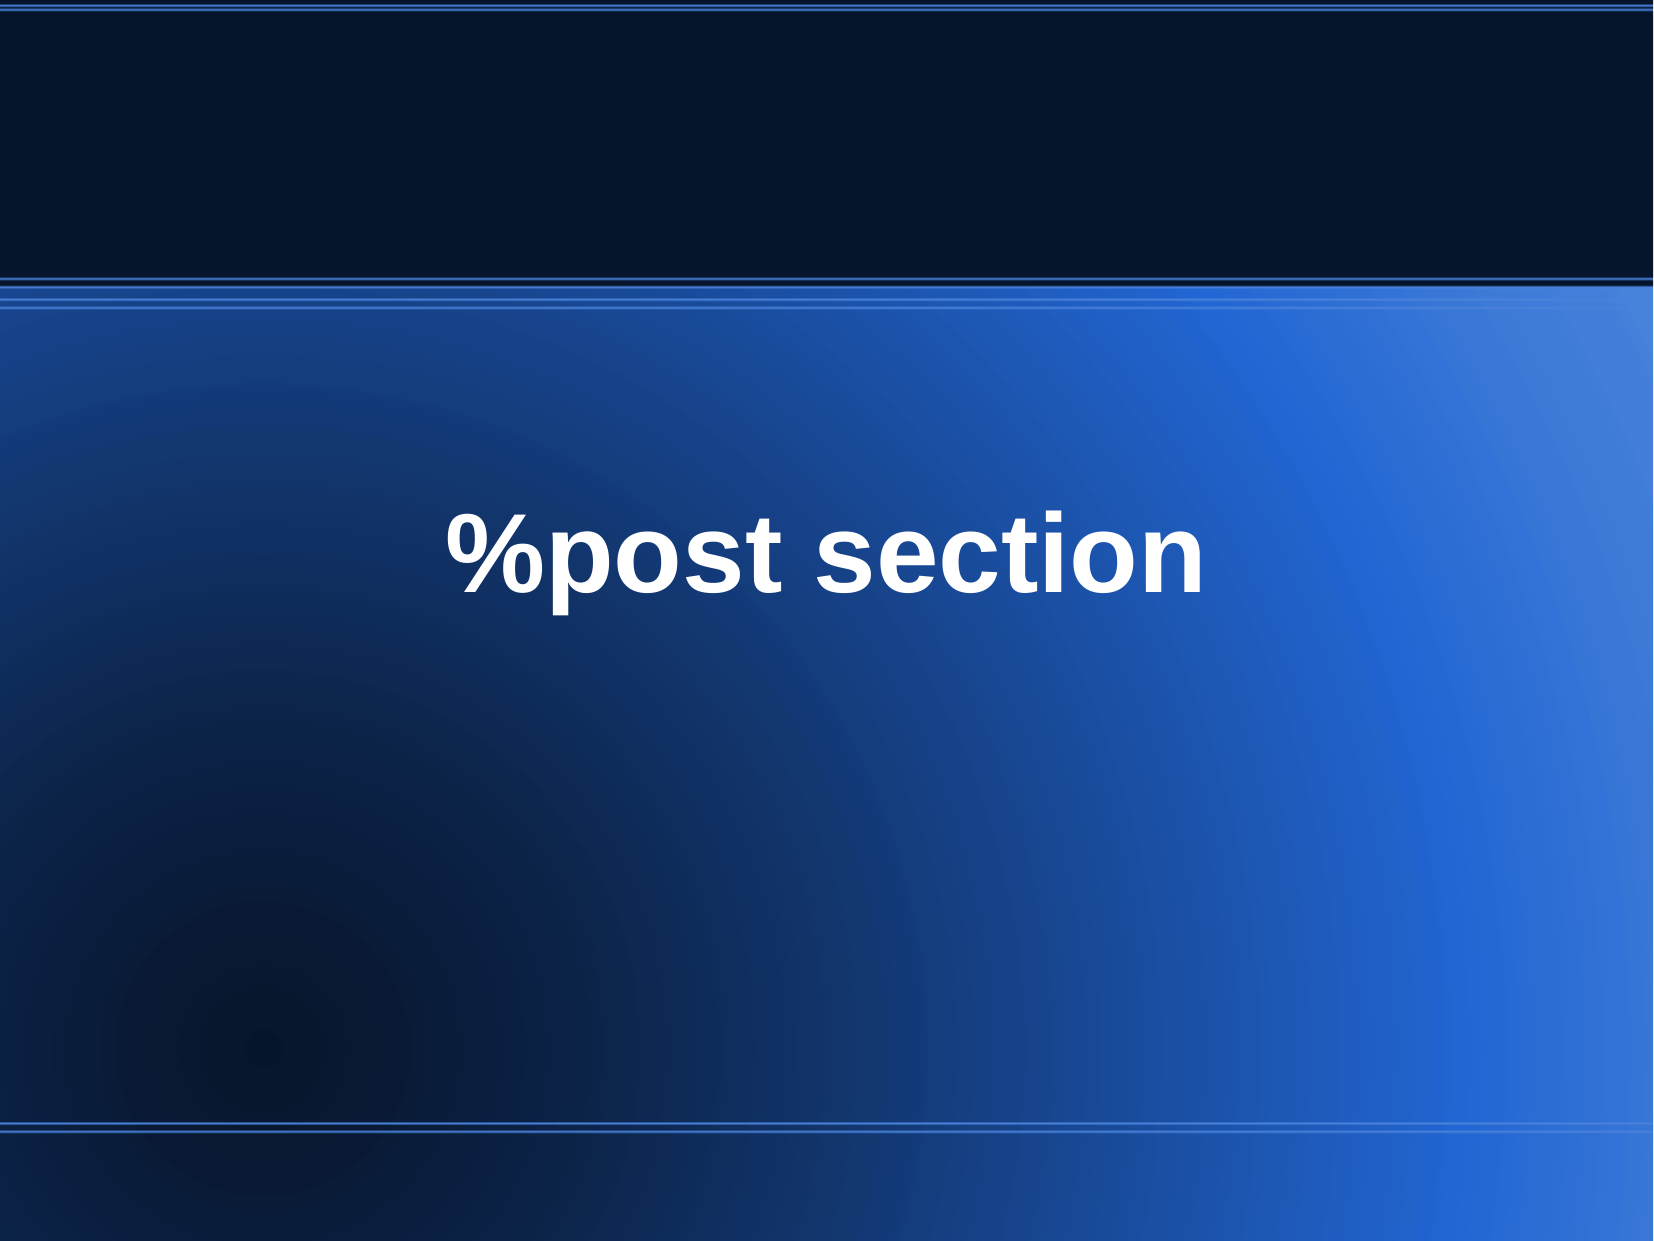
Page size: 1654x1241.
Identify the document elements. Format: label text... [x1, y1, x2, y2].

picture [0, 0, 1654, 1241]
subtitle %post section [82, 49, 1571, 1058]
